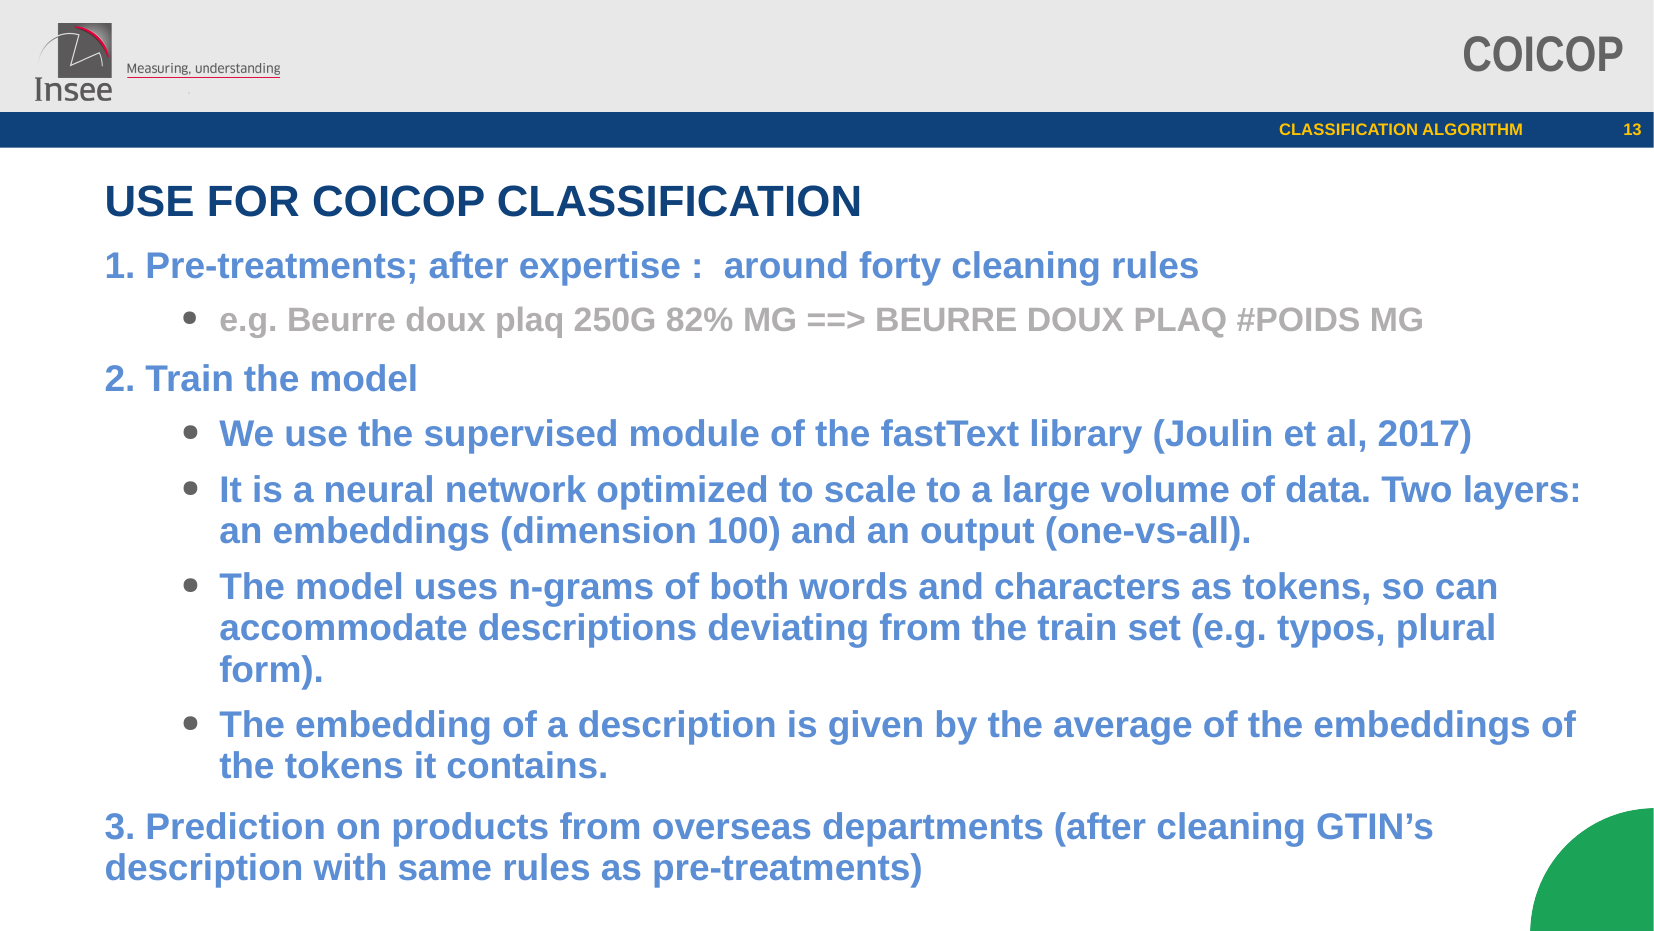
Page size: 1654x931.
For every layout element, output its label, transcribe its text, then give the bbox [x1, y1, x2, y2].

picture [1530, 808, 1654, 931]
picture [35, 23, 265, 101]
title Coicop [265, 0, 1625, 107]
list Use for coicop classification 1. Pre-treatments; after expertise : around forty cleaning rules e.g. Beurre doux plaq 250G 82% MG ==> BEURRE DOUX PLAQ #POIDS MG 2. Train the model We use the supervised module of the fastText library (Joulin et al, 2017) It is a neural network optimized to scale to a large volume of data. Two layers: an embeddings (dimension 100) and an output (one-vs-all). The model uses n-grams of both words and characters as tokens, so can accommodate descriptions deviating from the train set (e.g. typos, plural form). The embedding of a description is given by the average of the embeddings of the tokens it contains. 3. Prediction on products from overseas departments (after cleaning GTIN’s description with same rules as pre-treatments) [47, 177, 1607, 898]
